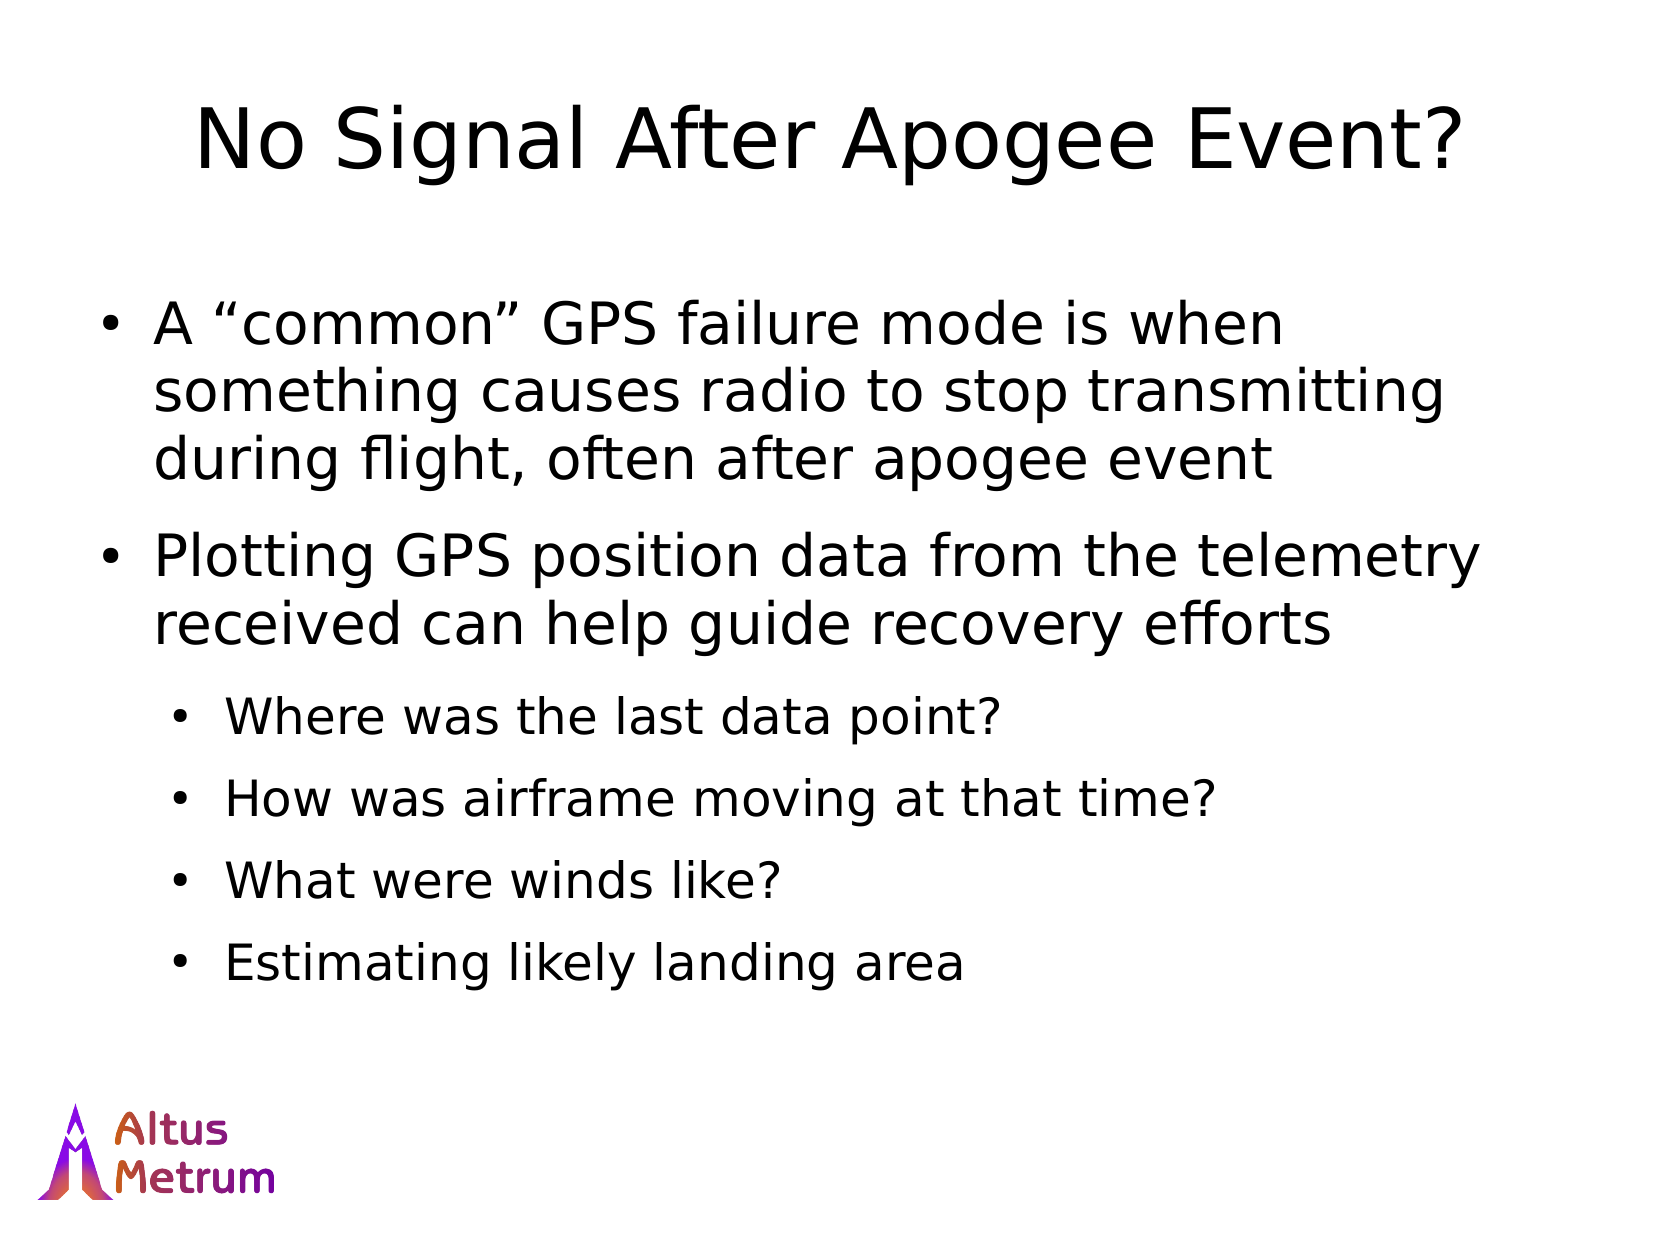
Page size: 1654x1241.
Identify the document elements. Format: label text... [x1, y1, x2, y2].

picture [37, 1103, 274, 1200]
list A “common” GPS failure mode is when something causes radio to stop transmitting during flight, often after apogee event Plotting GPS position data from the telemetry received can help guide recovery efforts Where was the last data point? How was airframe moving at that time? What were winds like? Estimating likely landing area [82, 290, 1571, 1094]
title No Signal After Apogee Event? [86, 55, 1576, 226]
